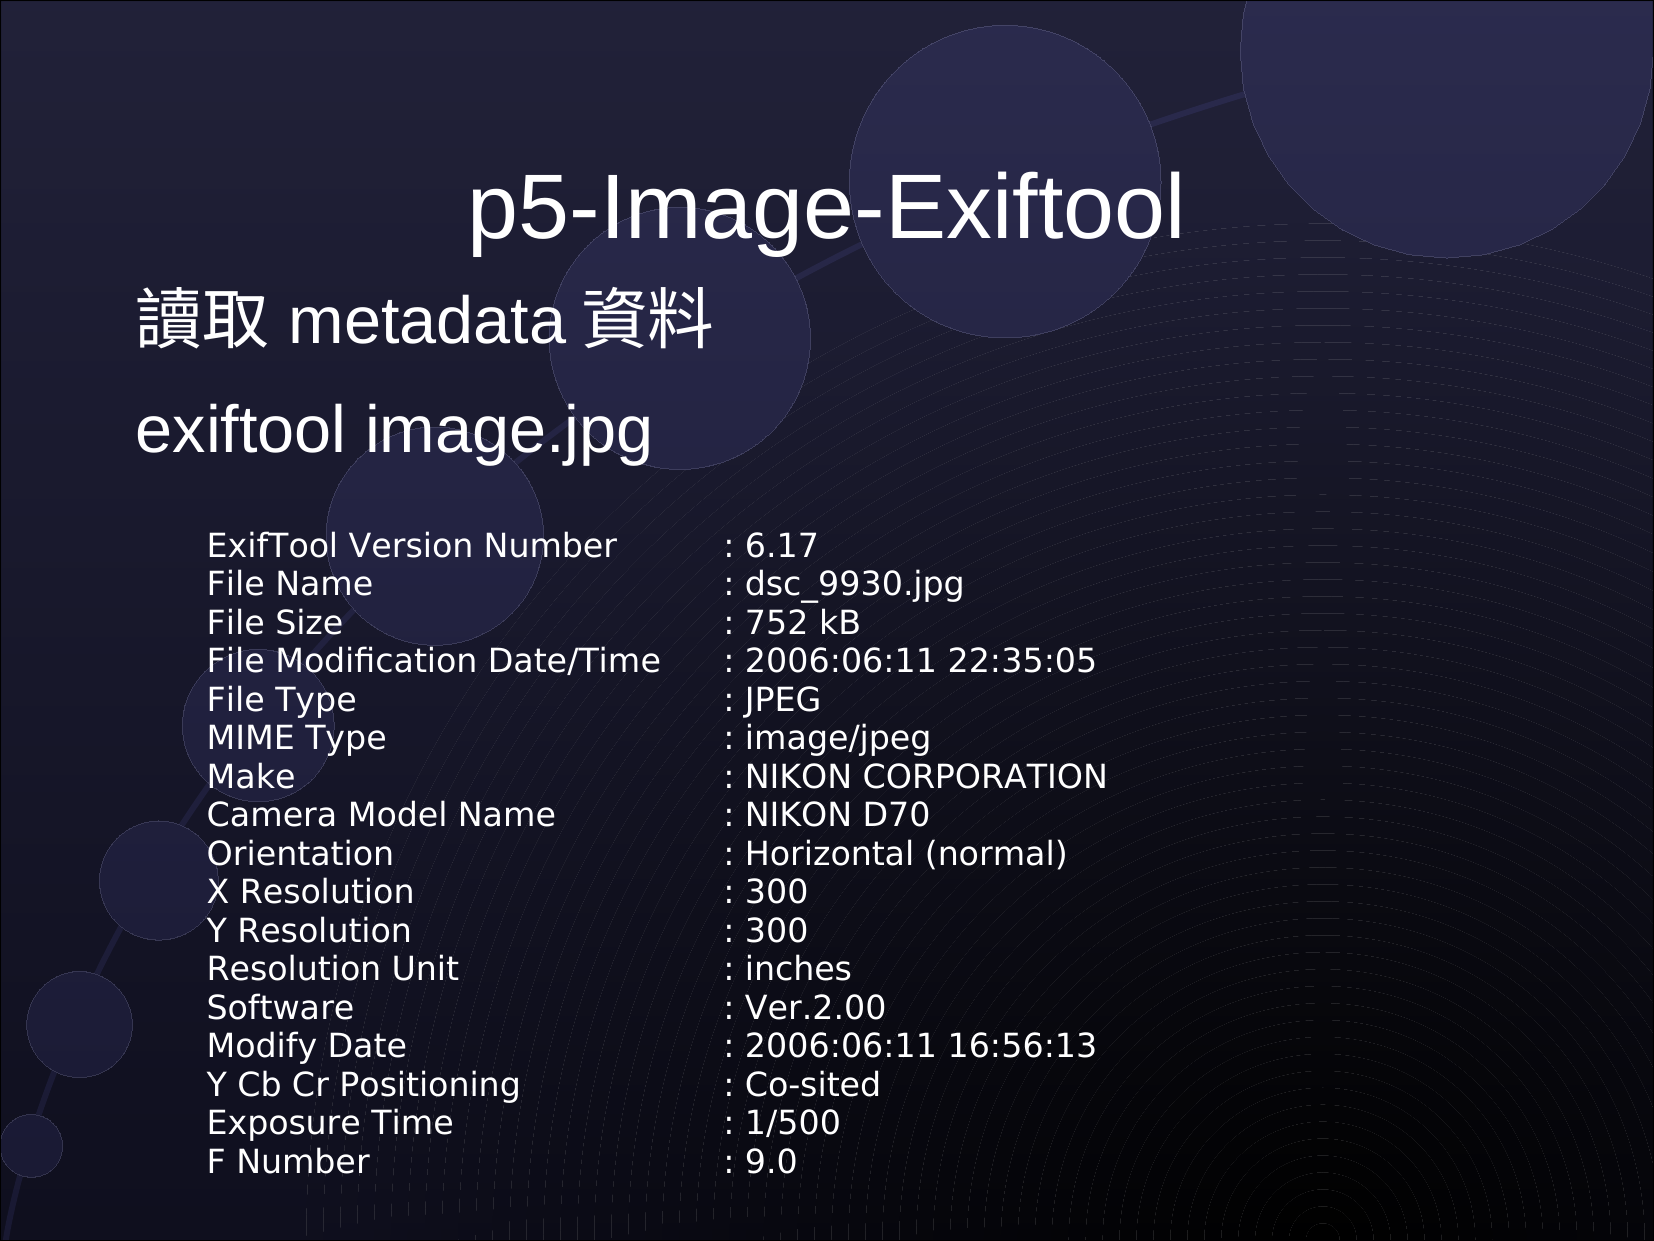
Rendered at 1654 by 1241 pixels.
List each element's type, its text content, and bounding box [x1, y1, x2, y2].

list 讀取metadata資料 exiftool image.jpg [118, 265, 1531, 483]
text_box ExifTool Version Number : 6.17 File Name : dsc_9930.jpg File Size : 752 kB File Modification Date/Time : 2006:06:11 22:35:05 File Type : JPEG MIME Type : image/jpeg Make : NIKON CORPORATION Camera Model Name : NIKON D70 Orientation : Horizontal (normal) X Resolution : 300 Y Resolution : 300 Resolution Unit : inches Software : Ver.2.00 Modify Date : 2006:06:11 16:56:13 Y Cb Cr Positioning : Co-sited Exposure Time : 1/500 F Number : 9.0 [206, 526, 1270, 1182]
title p5-Image-Exiftool [121, 102, 1534, 311]
